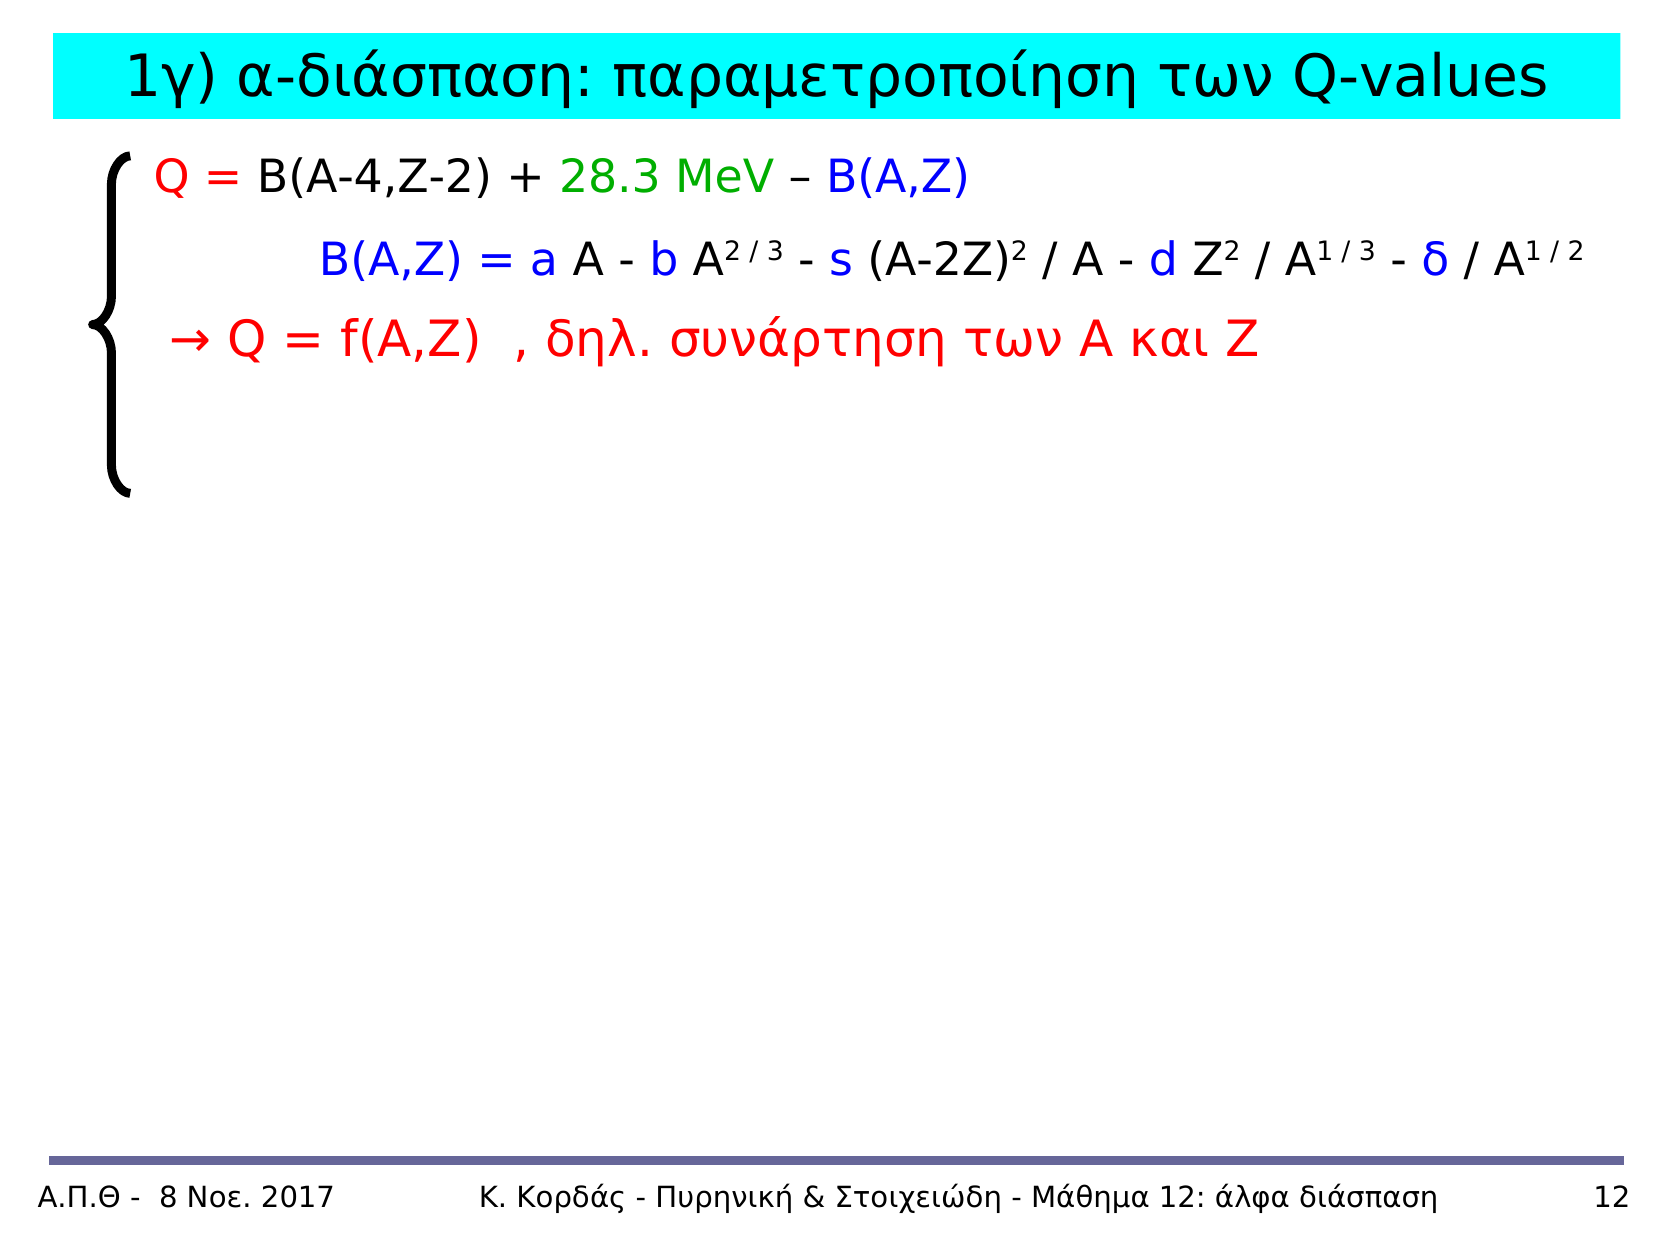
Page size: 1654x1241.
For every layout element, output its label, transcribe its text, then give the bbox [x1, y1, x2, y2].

title 1γ) α-διάσπαση: παραμετροποίηση των Q-values [53, 33, 1621, 119]
list Q = B(A-4,Z-2) + 28.3 MeV – B(A,Z) Β(Α,Ζ) = a A - b A2 / 3 - s (Α-2Z)2 / A - d Z2 / A1 / 3 - δ / A1 / 2 → Q = f(A,Z) , δηλ. συνάρτηση των Α και Ζ [82, 150, 1613, 1112]
